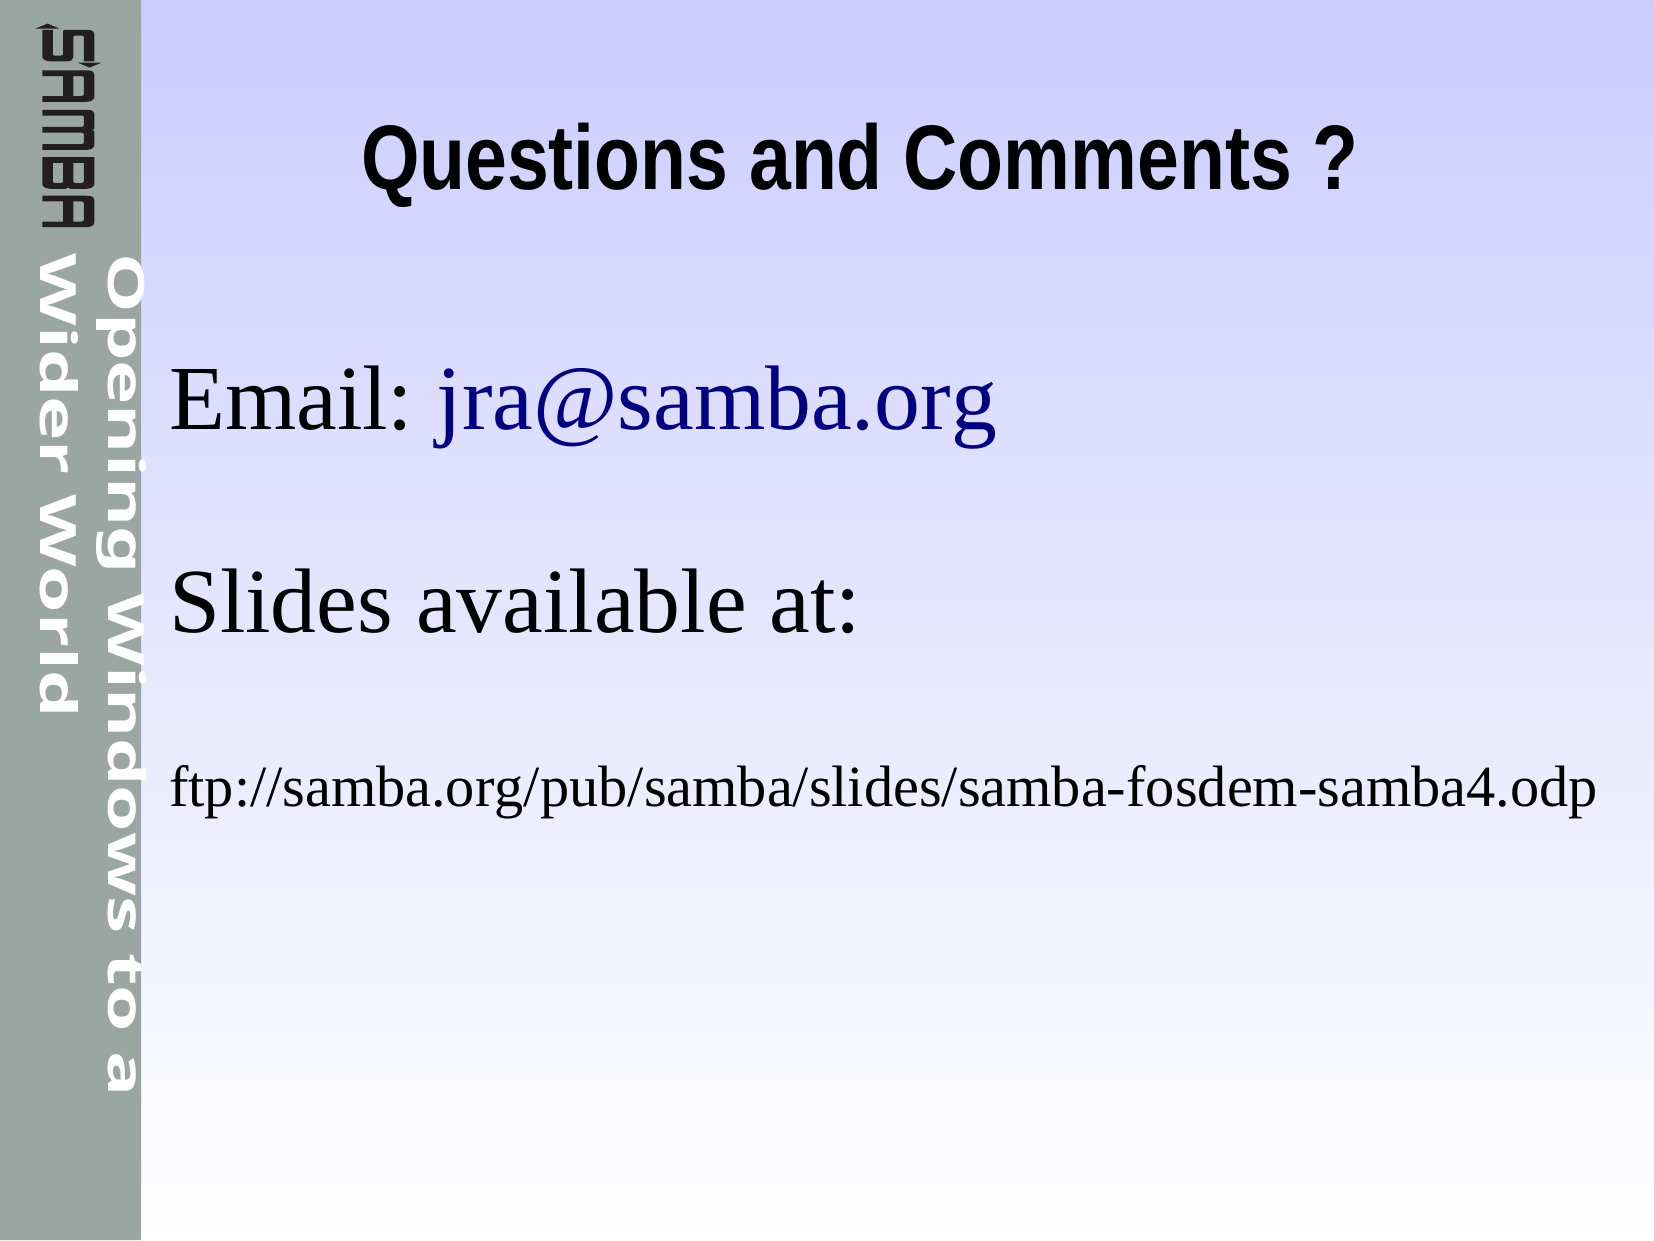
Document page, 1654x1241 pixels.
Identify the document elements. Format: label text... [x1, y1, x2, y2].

title Questions and Comments ? [154, 53, 1567, 261]
text_box Email: jra@samba.org Slides available at: ftp://samba.org/pub/samba/slides/samba-fosdem-samba4.odp [169, 348, 1654, 1172]
